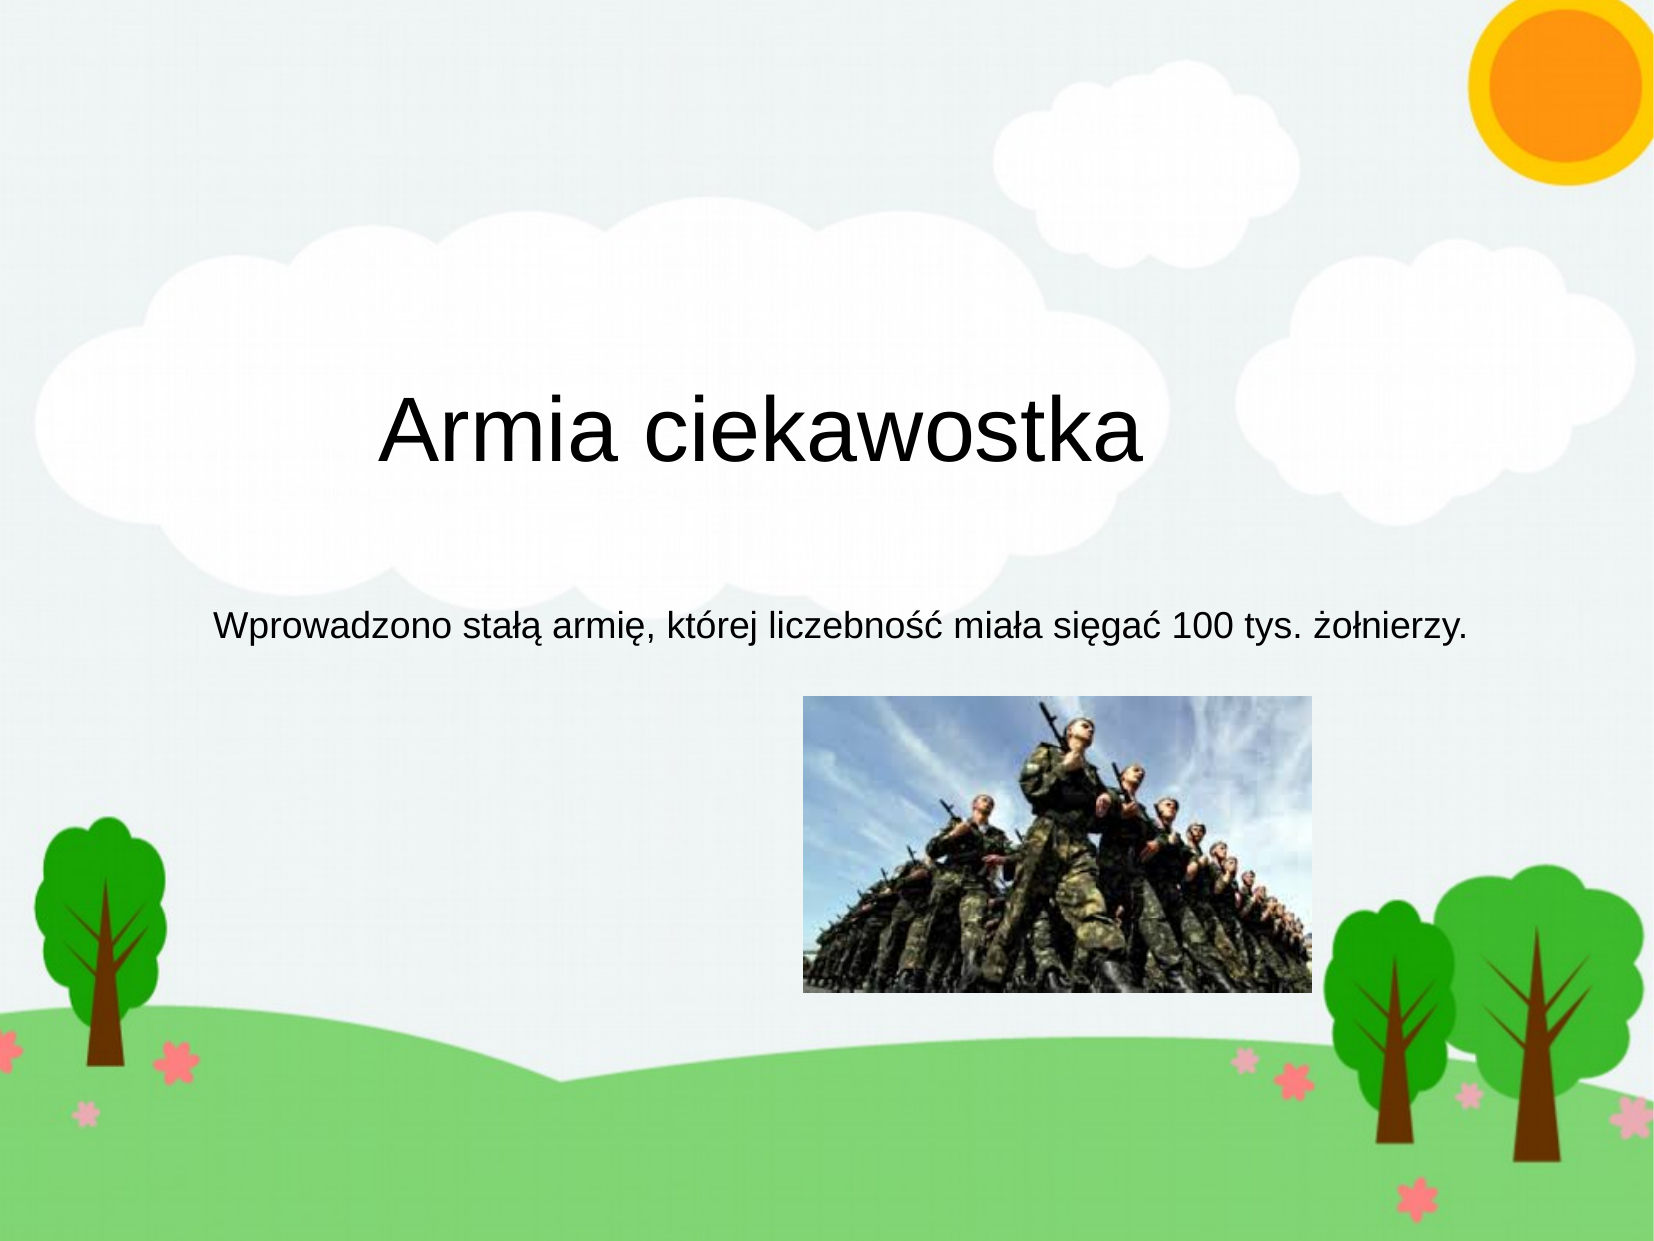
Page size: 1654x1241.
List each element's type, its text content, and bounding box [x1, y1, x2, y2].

text_box Wprowadzono stałą armię, której liczebność miała sięgać 100 tys. żołnierzy. [198, 596, 1571, 780]
picture [0, 0, 1654, 1241]
title Armia ciekawostka [47, 283, 1512, 577]
